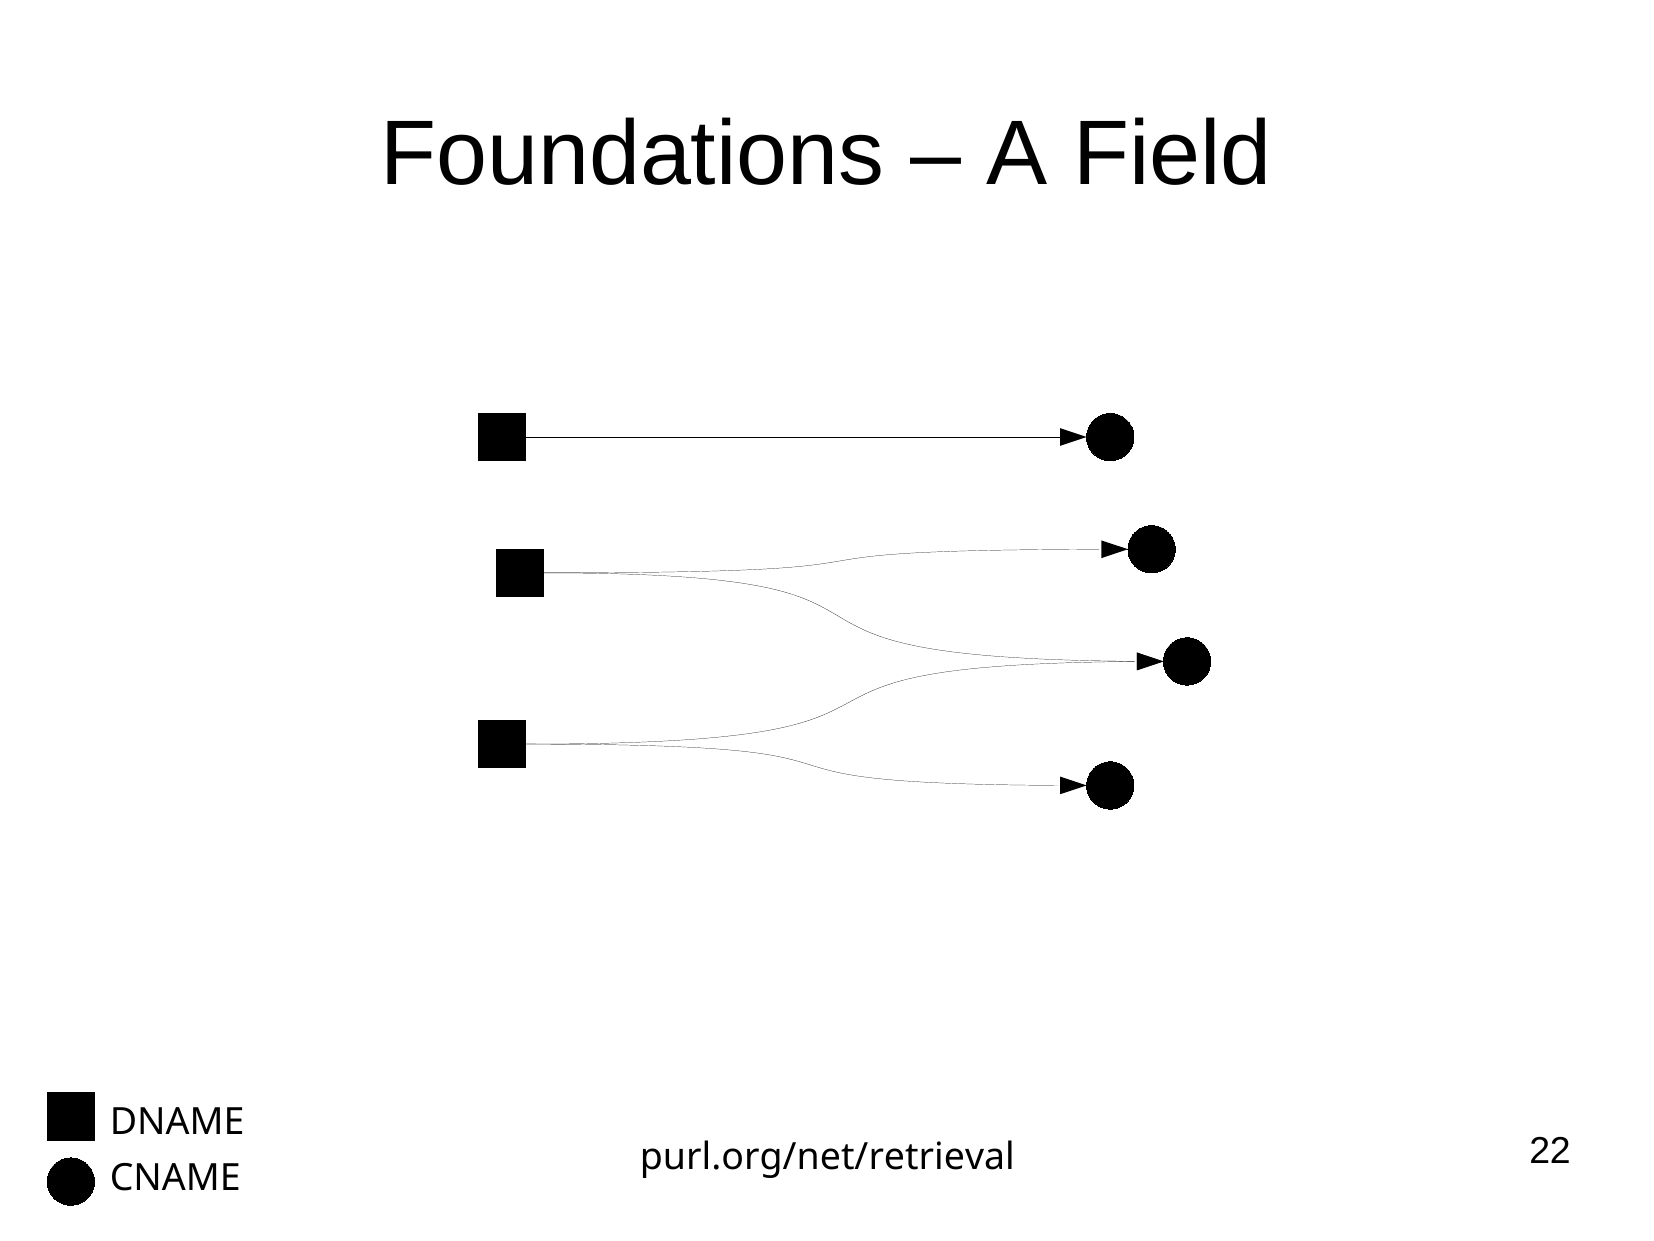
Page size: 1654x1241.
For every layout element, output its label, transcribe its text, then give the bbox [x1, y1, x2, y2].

text_box DNAME [95, 1087, 266, 1155]
text_box [1163, 637, 1211, 686]
text_box [478, 413, 526, 461]
text_box [1086, 413, 1134, 461]
text_box [47, 1157, 95, 1206]
text_box [47, 1092, 95, 1141]
title Foundations – A Field [82, 49, 1571, 257]
text_box CNAME [95, 1143, 262, 1211]
text_box [1128, 525, 1176, 573]
text_box [496, 549, 544, 597]
text_box [478, 720, 526, 768]
text_box [1086, 761, 1134, 810]
